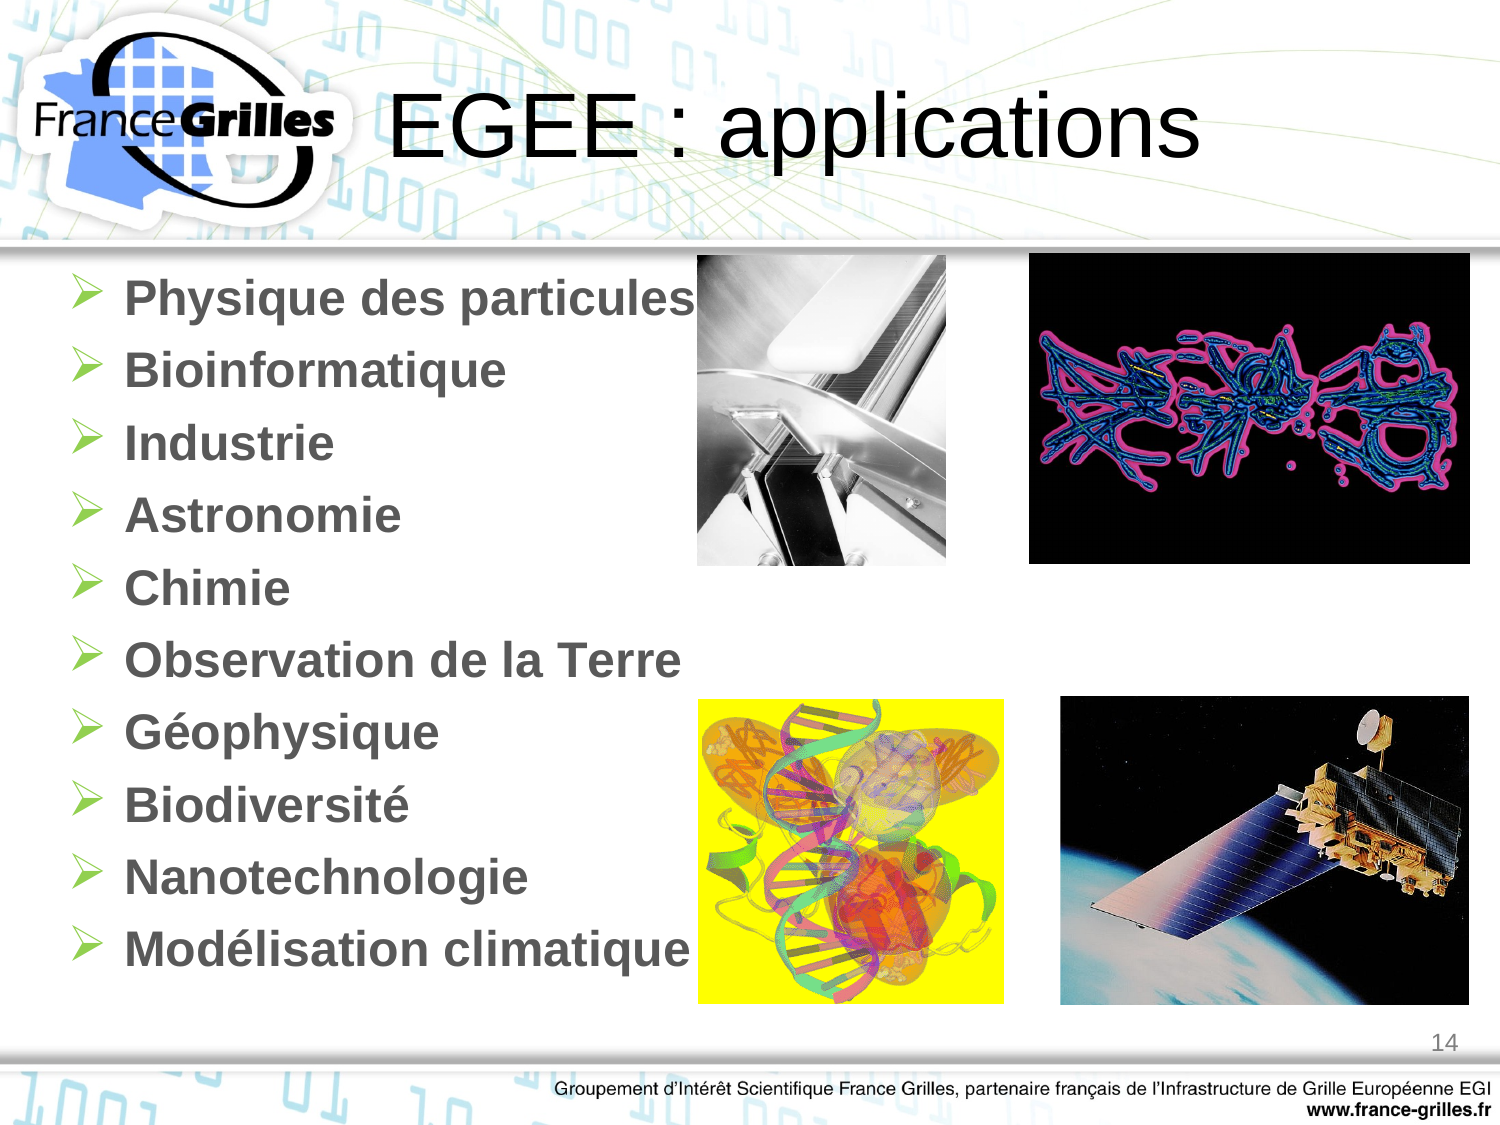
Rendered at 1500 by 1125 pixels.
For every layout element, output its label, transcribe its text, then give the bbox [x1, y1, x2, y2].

title EGEE : applications [372, 7, 1459, 244]
picture [0, 0, 1500, 1125]
list Physique des particules Bioinformatique Industrie Astronomie Chimie Observation de la Terre Géophysique Biodiversité Nanotechnologie Modélisation climatique [53, 262, 1459, 1073]
